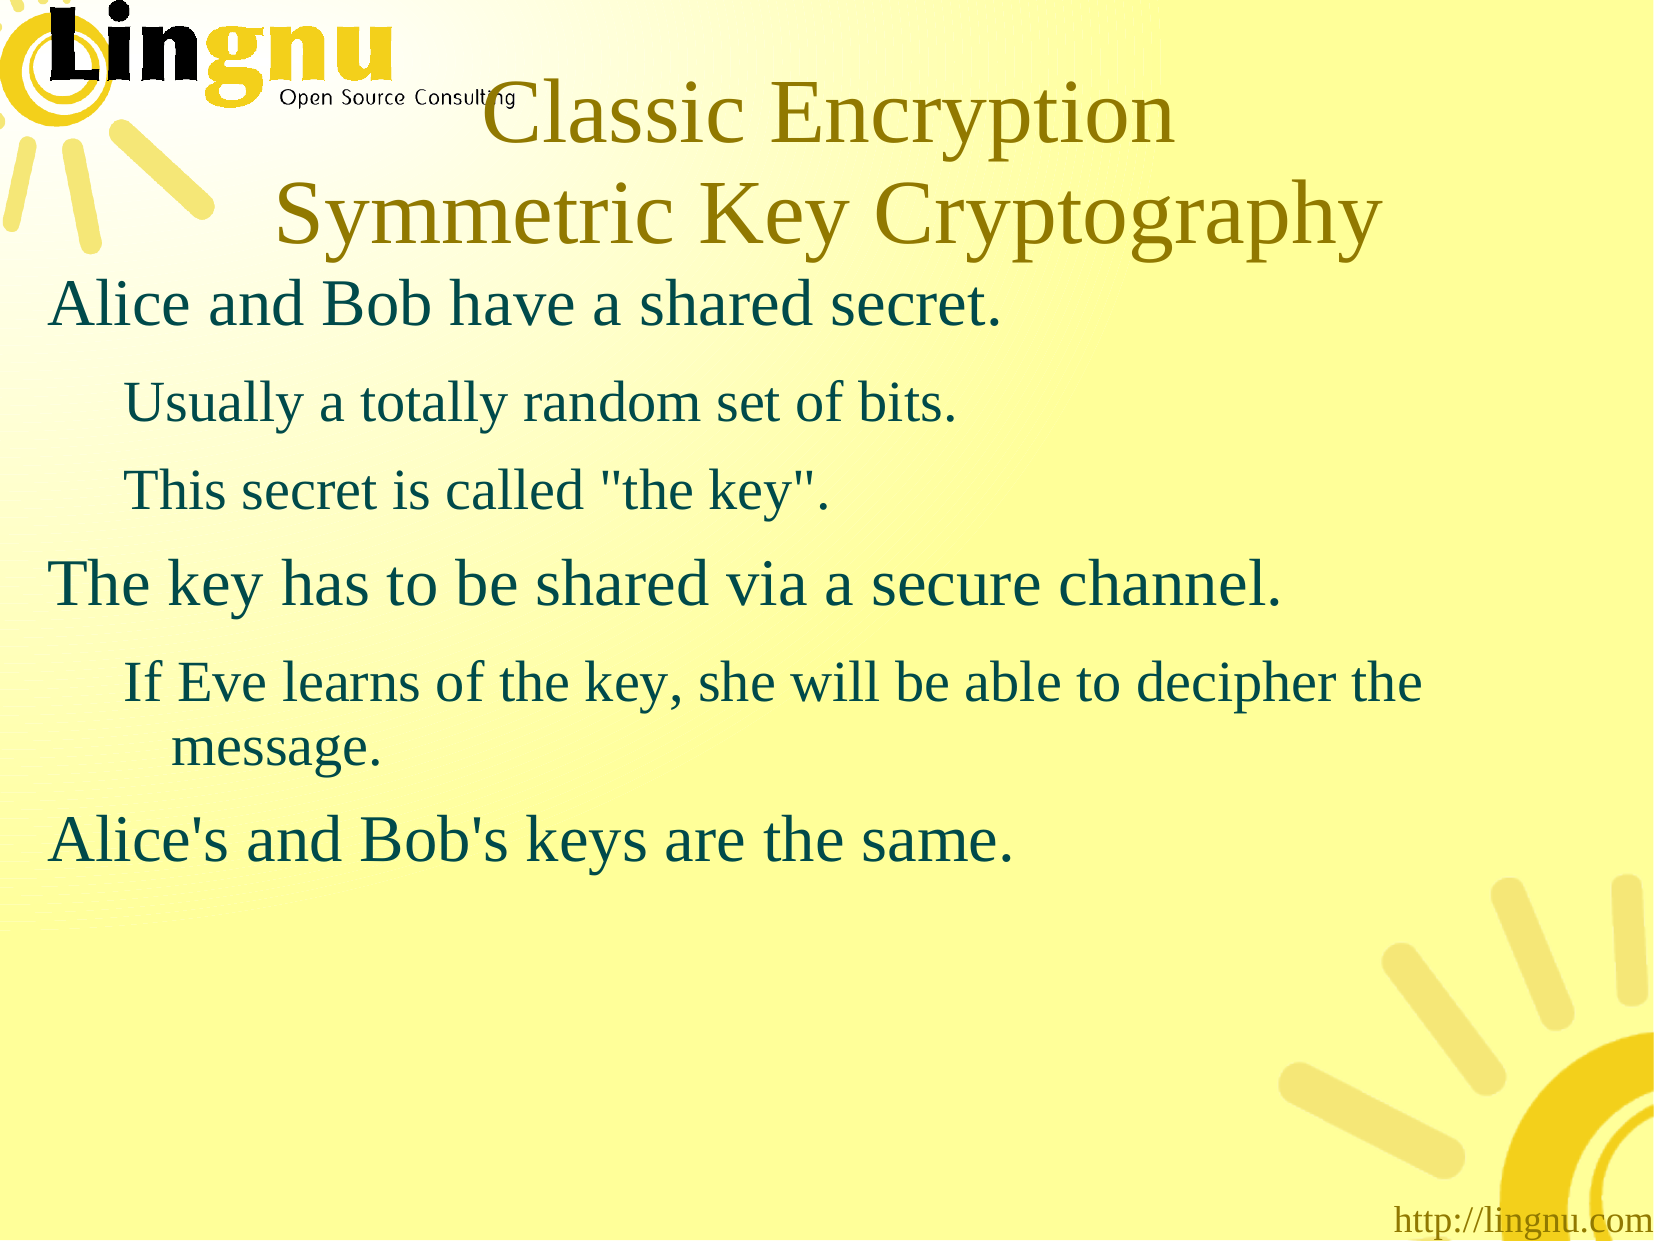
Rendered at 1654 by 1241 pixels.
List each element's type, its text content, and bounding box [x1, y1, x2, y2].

title Classic Encryption Symmetric Key Cryptography [123, 58, 1536, 265]
picture [1256, 871, 1654, 1241]
picture [0, 0, 516, 256]
list Alice and Bob have a shared secret. Usually a totally random set of bits. This secret is called "the key". The key has to be shared via a secure channel. If Eve learns of the key, she will be able to decipher the message. Alice's and Bob's keys are the same. [29, 265, 1625, 1127]
